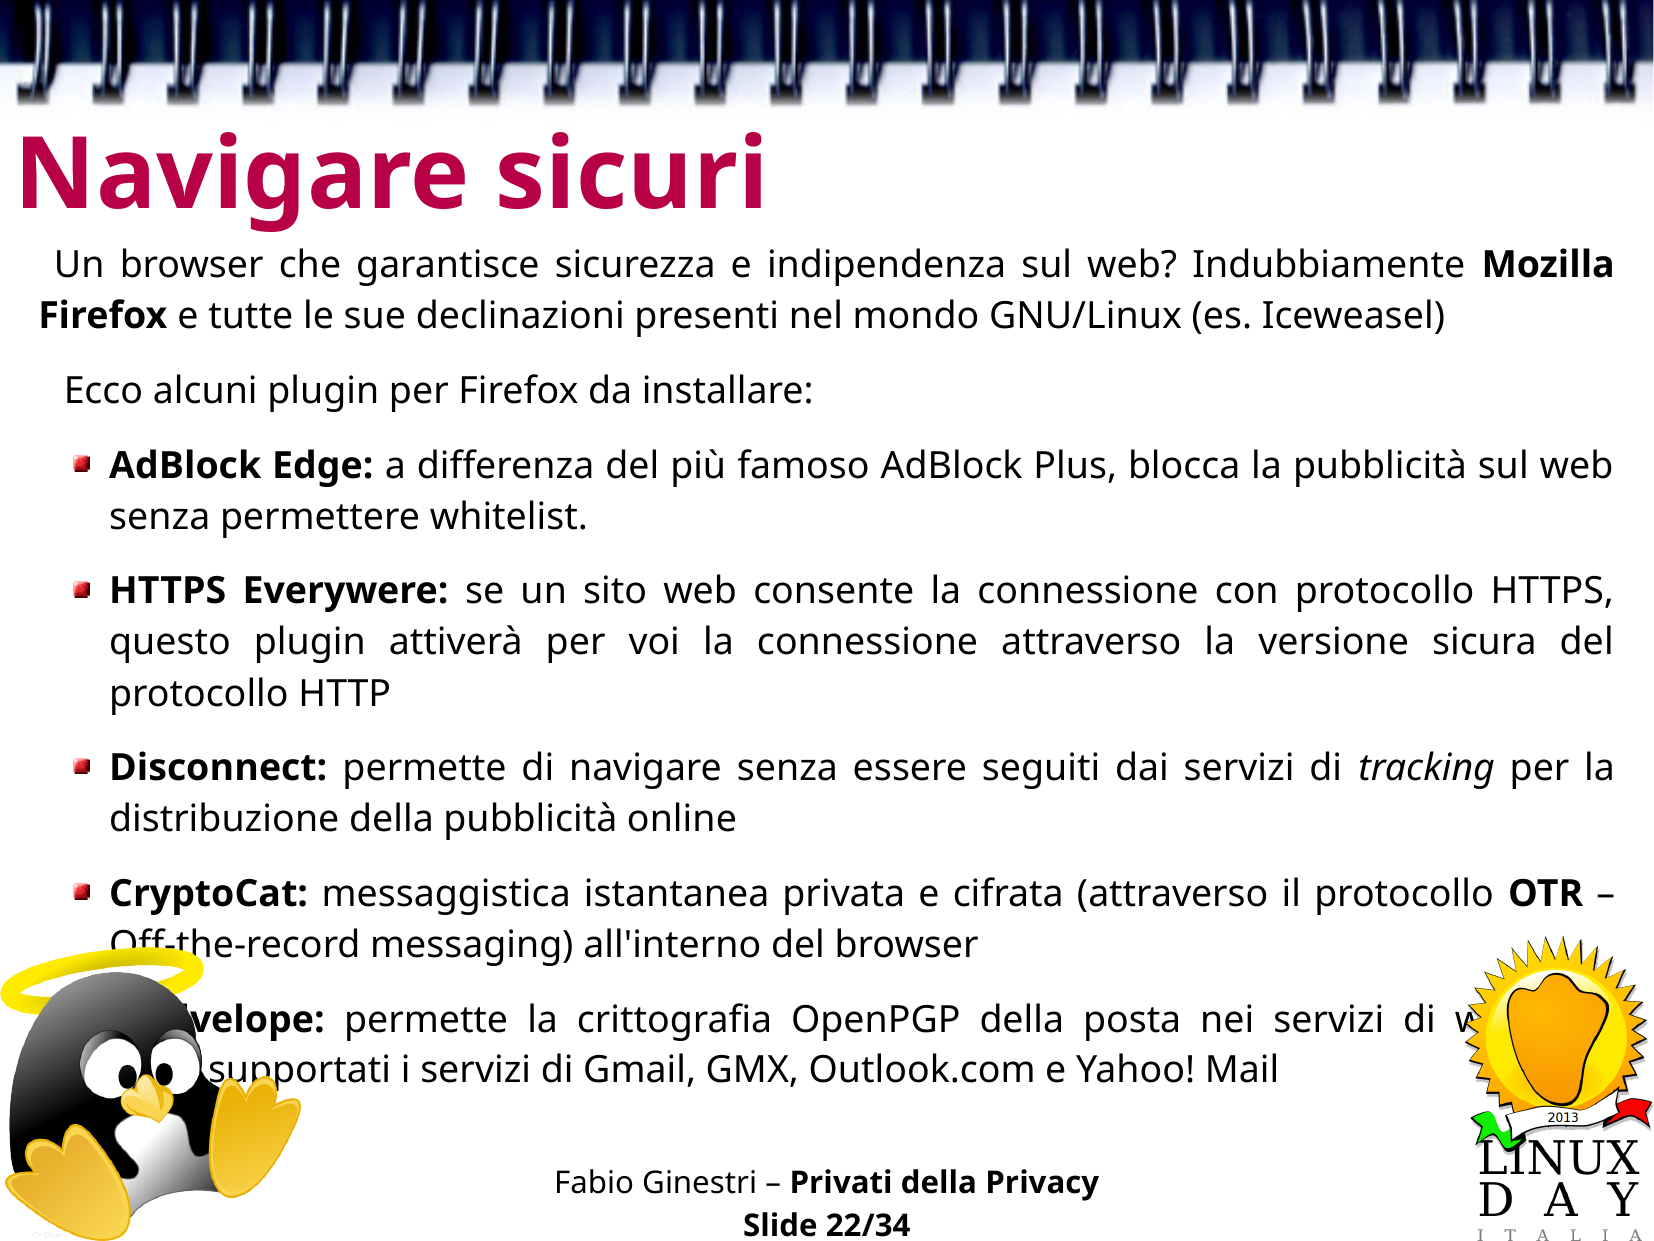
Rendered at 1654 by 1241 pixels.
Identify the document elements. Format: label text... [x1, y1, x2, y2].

text_box Un browser che garantisce sicurezza e indipendenza sul web? Indubbiamente Mozilla Firefox e tutte le sue declinazioni presenti nel mondo GNU/Linux (es. Iceweasel) Ecco alcuni plugin per Firefox da installare: AdBlock Edge: a differenza del più famoso AdBlock Plus, blocca la pubblicità sul web senza permettere whitelist. HTTPS Everywere: se un sito web consente la connessione con protocollo HTTPS, questo plugin attiverà per voi la connessione attraverso la versione sicura del protocollo HTTP Disconnect: permette di navigare senza essere seguiti dai servizi di tracking per la distribuzione della pubblicità online CryptoCat: messaggistica istantanea privata e cifrata (attraverso il protocollo OTR – Off-the-record messaging) all'interno del browser Mailvelope: permette la crittografia OpenPGP della posta nei servizi di webmail. Sono supportati i servizi di Gmail, GMX, Outlook.com e Yahoo! Mail [23, 230, 1630, 953]
picture [0, 0, 1654, 121]
picture [1464, 935, 1654, 1241]
text_box Navigare sicuri [0, 94, 756, 226]
picture [0, 947, 301, 1241]
text_box Fabio Ginestri – Privati della Privacy Slide <numero>/34 [550, 1152, 1104, 1241]
